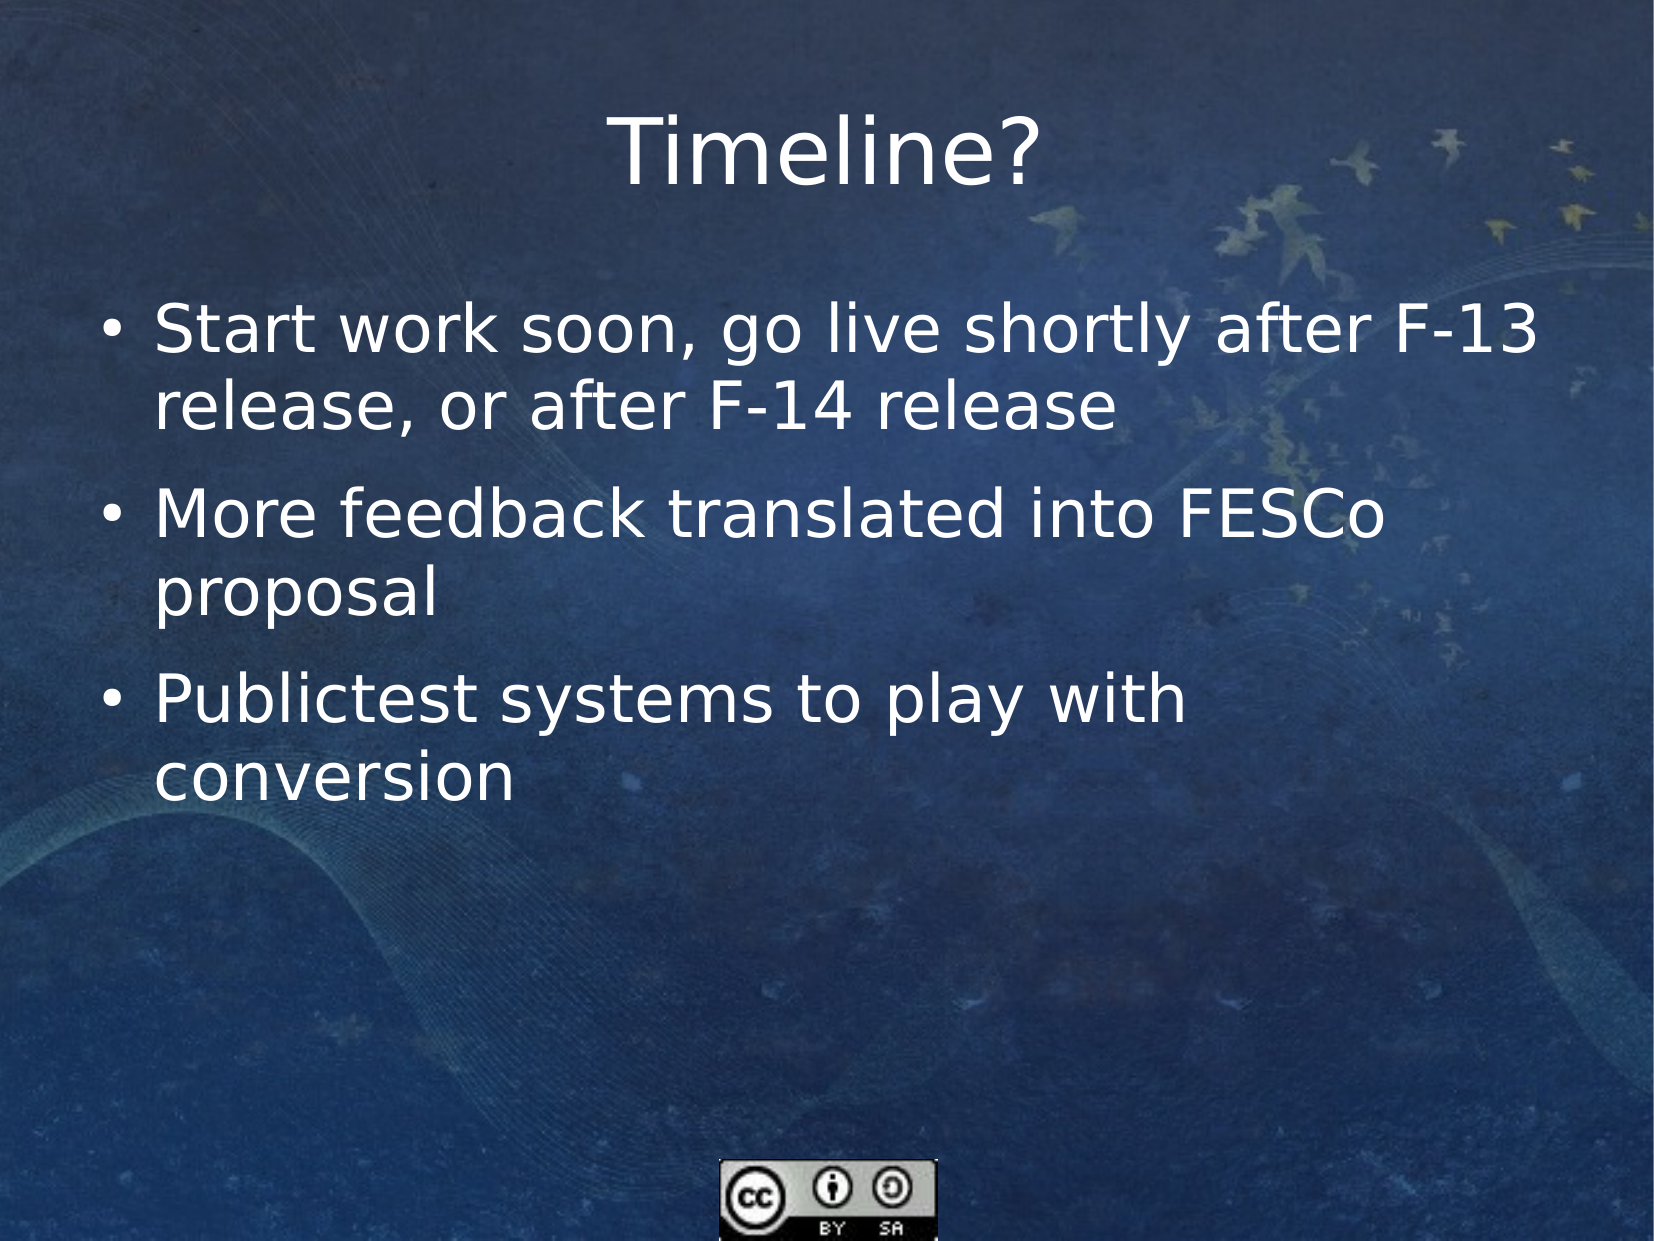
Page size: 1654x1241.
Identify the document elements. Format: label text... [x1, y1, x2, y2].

title Timeline? [82, 56, 1571, 250]
list Start work soon, go live shortly after F-13 release, or after F-14 release More feedback translated into FESCo proposal Publictest systems to play with conversion [82, 290, 1571, 1094]
picture [0, 0, 1654, 1241]
